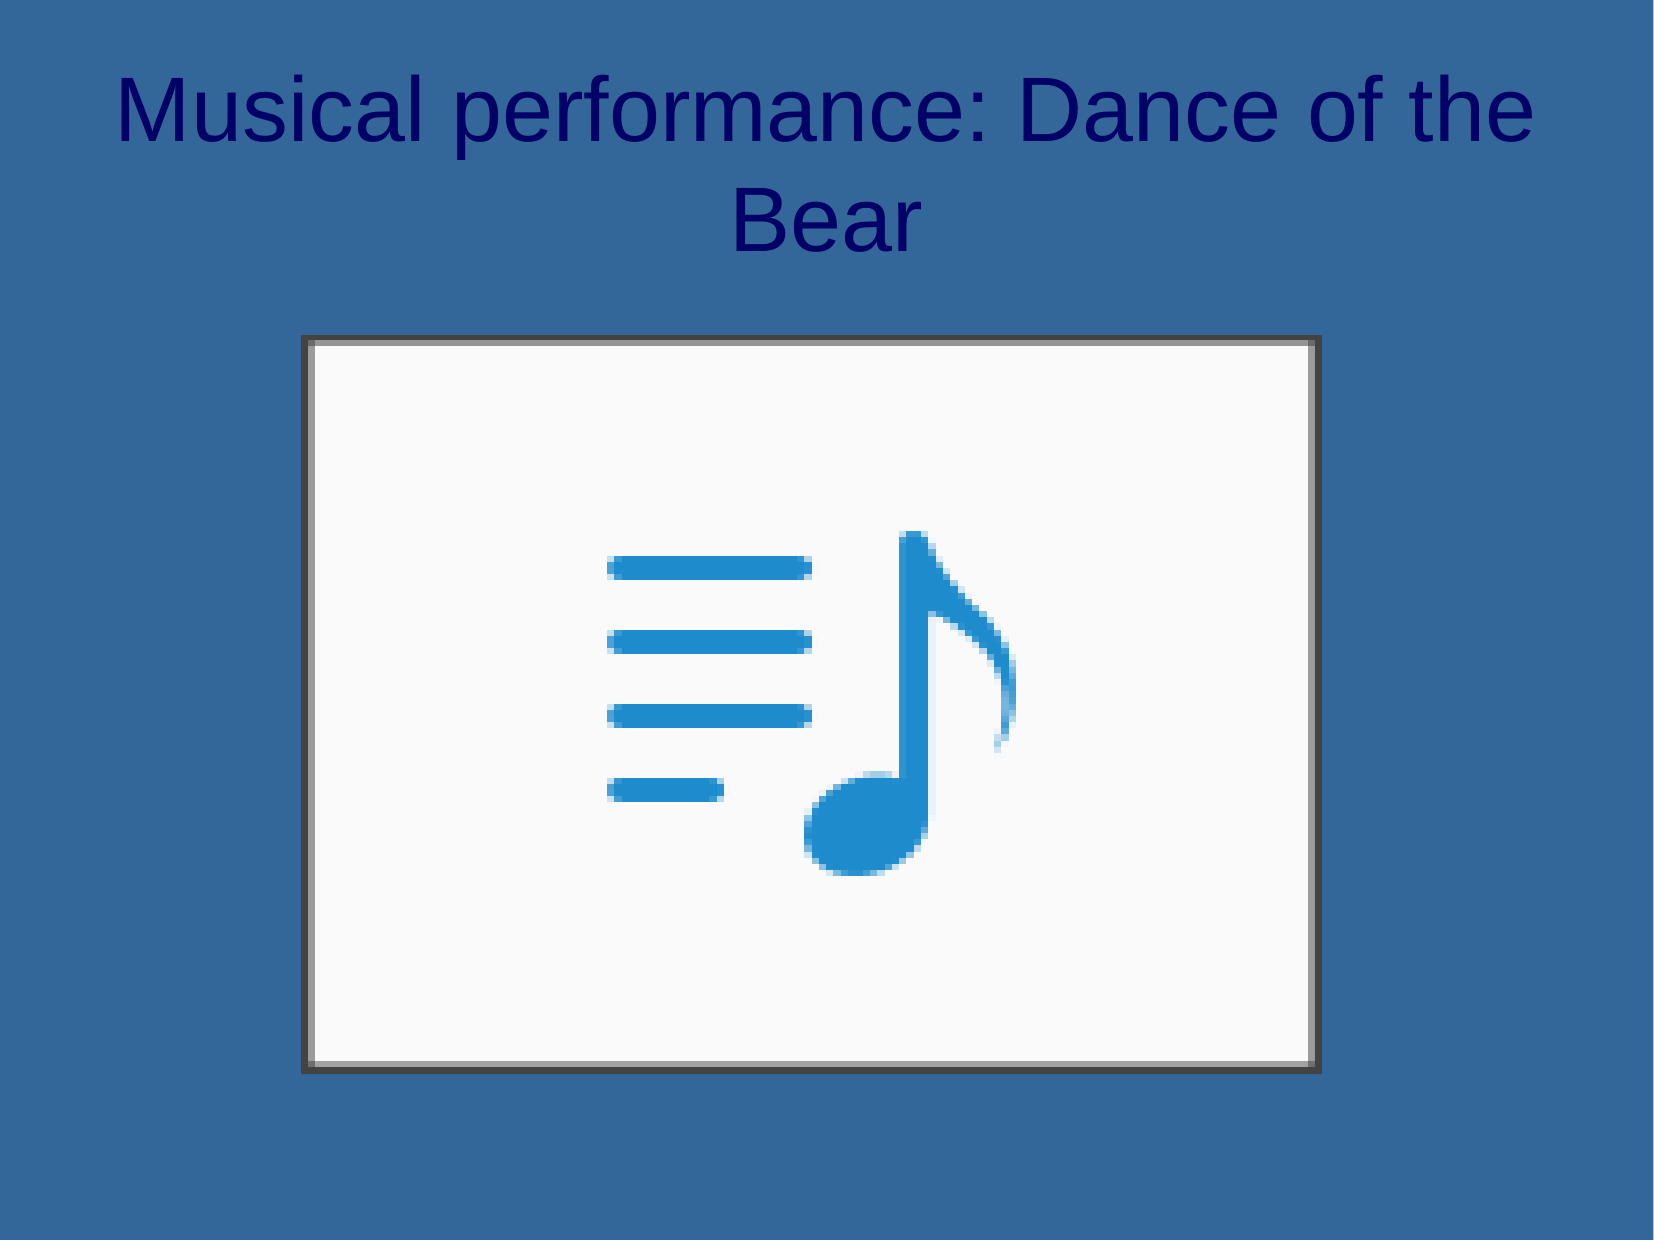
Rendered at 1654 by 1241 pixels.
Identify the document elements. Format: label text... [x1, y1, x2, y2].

text_box [300, 333, 1323, 1075]
title Musical performance: Dance of the Bear [82, 49, 1571, 257]
